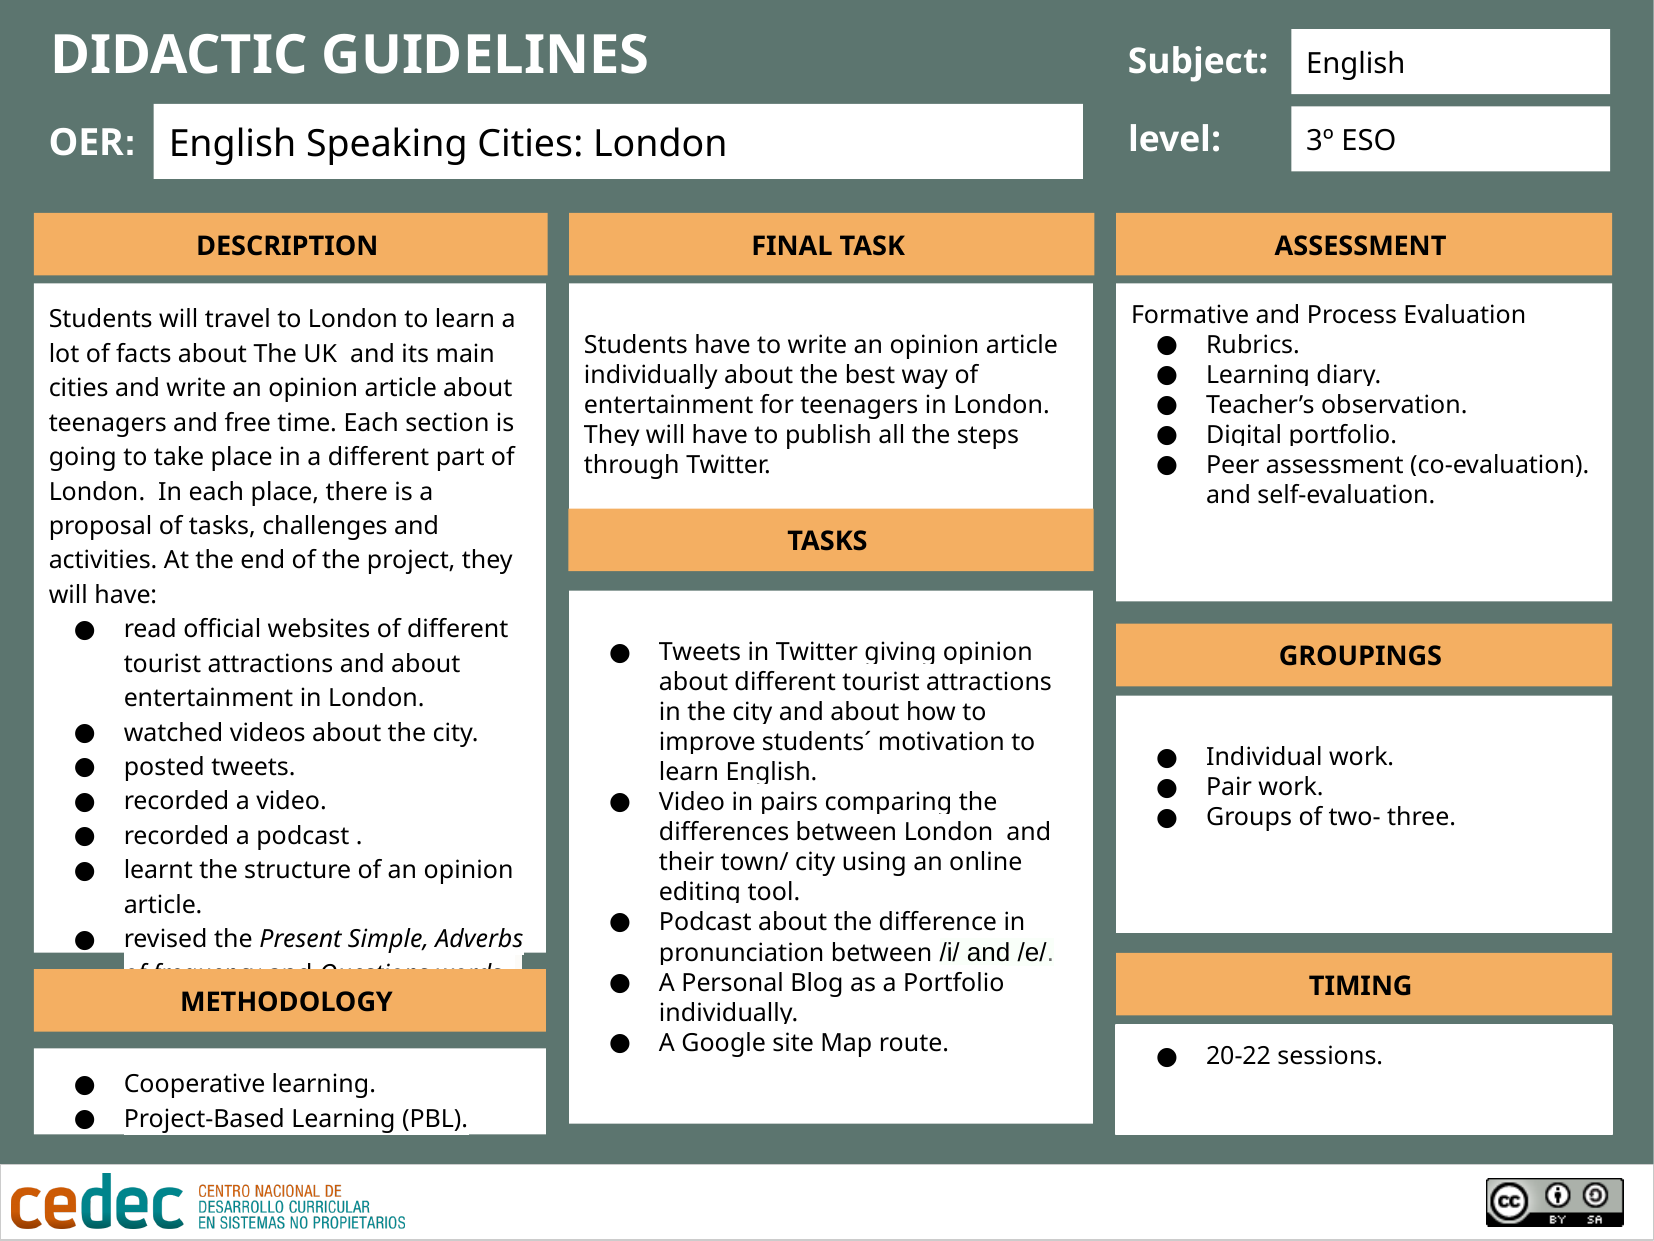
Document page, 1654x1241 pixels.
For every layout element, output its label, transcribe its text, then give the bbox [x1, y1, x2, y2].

text_box English Speaking Cities: London [153, 103, 1083, 179]
text_box [0, 1164, 1654, 1241]
text_box TASKS [568, 508, 1094, 572]
text_box Students will travel to London to learn a lot of facts about The UK and its main cities and write an opinion article about teenagers and free time. Each section is going to take place in a different part of London. In each place, there is a proposal of tasks, challenges and activities. At the end of the project, they will have: read official websites of different tourist attractions and about entertainment in London. watched videos about the city. posted tweets. recorded a video. recorded a podcast . learnt the structure of an opinion article. revised the Present Simple, Adverbs of frequency and Questions words. [33, 283, 546, 953]
text_box Cooperative learning. Project-Based Learning (PBL). [33, 1048, 546, 1135]
text_box 3º ESO [1291, 106, 1611, 172]
text_box METHODOLOGY [33, 969, 546, 1032]
picture [11, 1173, 405, 1229]
text_box DESCRIPTION [33, 212, 548, 276]
text_box Tweets in Twitter giving opinion about different tourist attractions in the city and about how to improve students´ motivation to learn English. Video in pairs comparing the differences between London and their town/ city using an online editing tool. Podcast about the difference in pronunciation between /i/ and /e/. A Personal Blog as a Portfolio individually. A Google site Map route. [569, 590, 1093, 1124]
text_box English [1291, 29, 1611, 95]
text_box level: [1113, 109, 1303, 173]
picture [1486, 1178, 1624, 1227]
text_box Students have to write an opinion article individually about the best way of entertainment for teenagers in London. They will have to publish all the steps through Twitter. [569, 283, 1093, 508]
text_box Formative and Process Evaluation Rubrics. Learning diary. Teacher’s observation. Digital portfolio. Peer assessment (co-evaluation). and self-evaluation. [1116, 283, 1613, 602]
text_box ASSESSMENT [1116, 212, 1613, 276]
text_box Subject: [1113, 30, 1291, 94]
text_box TIMING [1116, 952, 1613, 1016]
text_box GROUPINGS [1116, 623, 1613, 687]
text_box Individual work. Pair work. Groups of two- three. [1116, 695, 1613, 933]
text_box 20-22 sessions. [1116, 1024, 1613, 1135]
text_box DIDACTIC GUIDELINES [35, 11, 1028, 110]
text_box OER: [33, 110, 153, 174]
text_box FINAL TASK [569, 212, 1095, 276]
